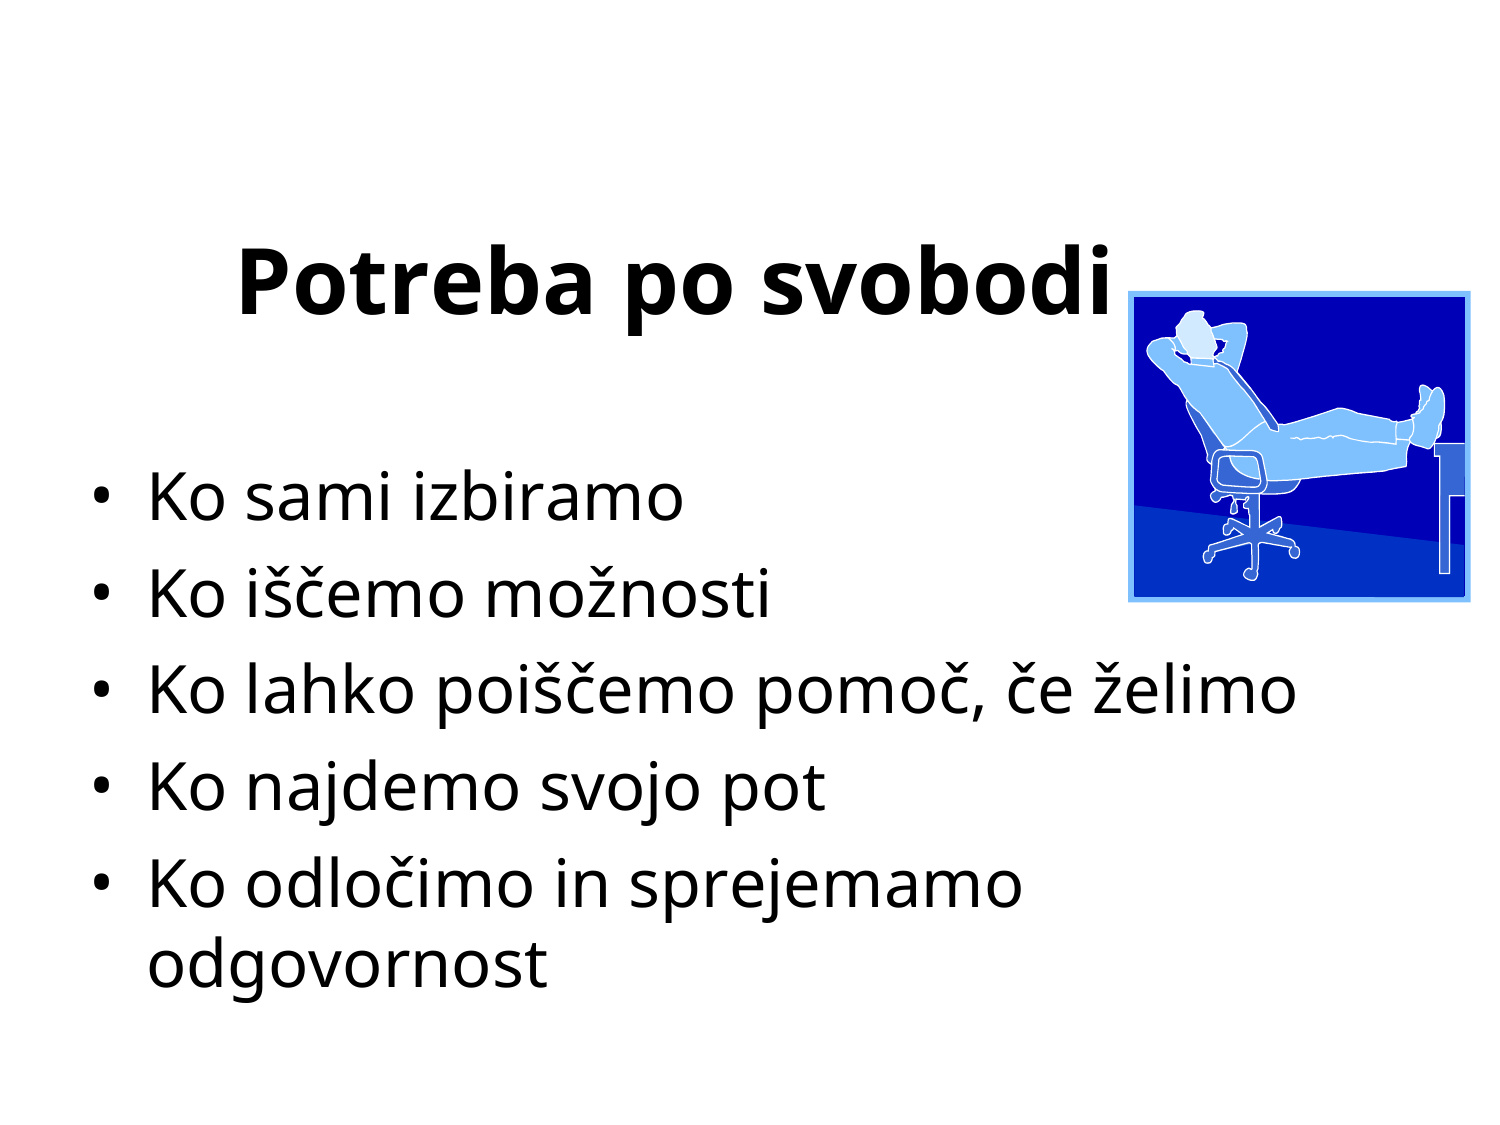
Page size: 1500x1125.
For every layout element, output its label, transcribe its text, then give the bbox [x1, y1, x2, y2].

picture [1128, 290, 1471, 603]
list Ko sami izbiramo Ko iščemo možnosti Ko lahko poiščemo pomoč, če želimo Ko najdemo svojo pot Ko odločimo in sprejemamo odgovornost [75, 446, 1426, 1125]
title Potreba po svobodi [0, 184, 1351, 373]
